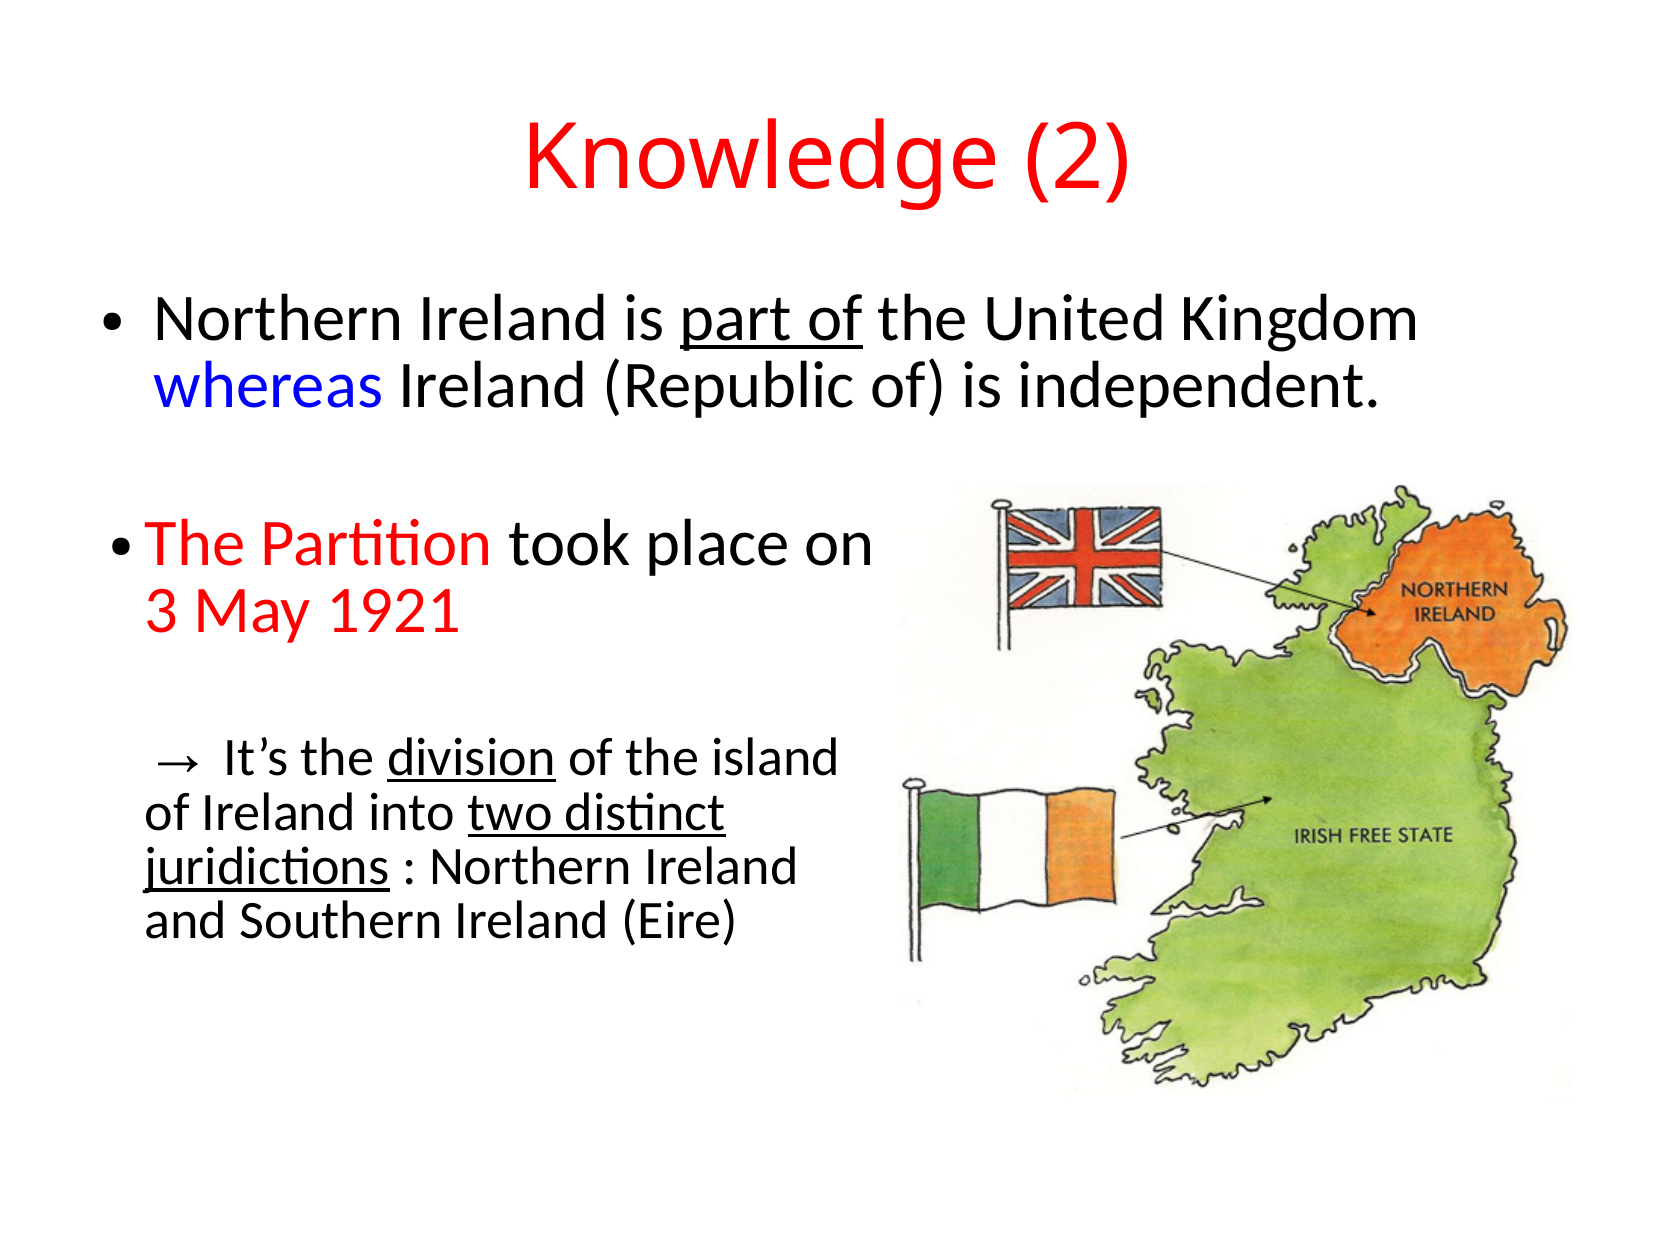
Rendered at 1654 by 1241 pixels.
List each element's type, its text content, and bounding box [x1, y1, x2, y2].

text_box The Partition took place on 3 May 1921 → It’s the division of the island of Ireland into two distinct juridictions : Northern Ireland and Southern Ireland (Eire) [94, 507, 910, 1131]
picture [897, 484, 1573, 1099]
list Northern Ireland is part of the United Kingdom whereas Ireland (Republic of) is independent. [82, 290, 1571, 1010]
title Knowledge (2) [82, 49, 1571, 257]
